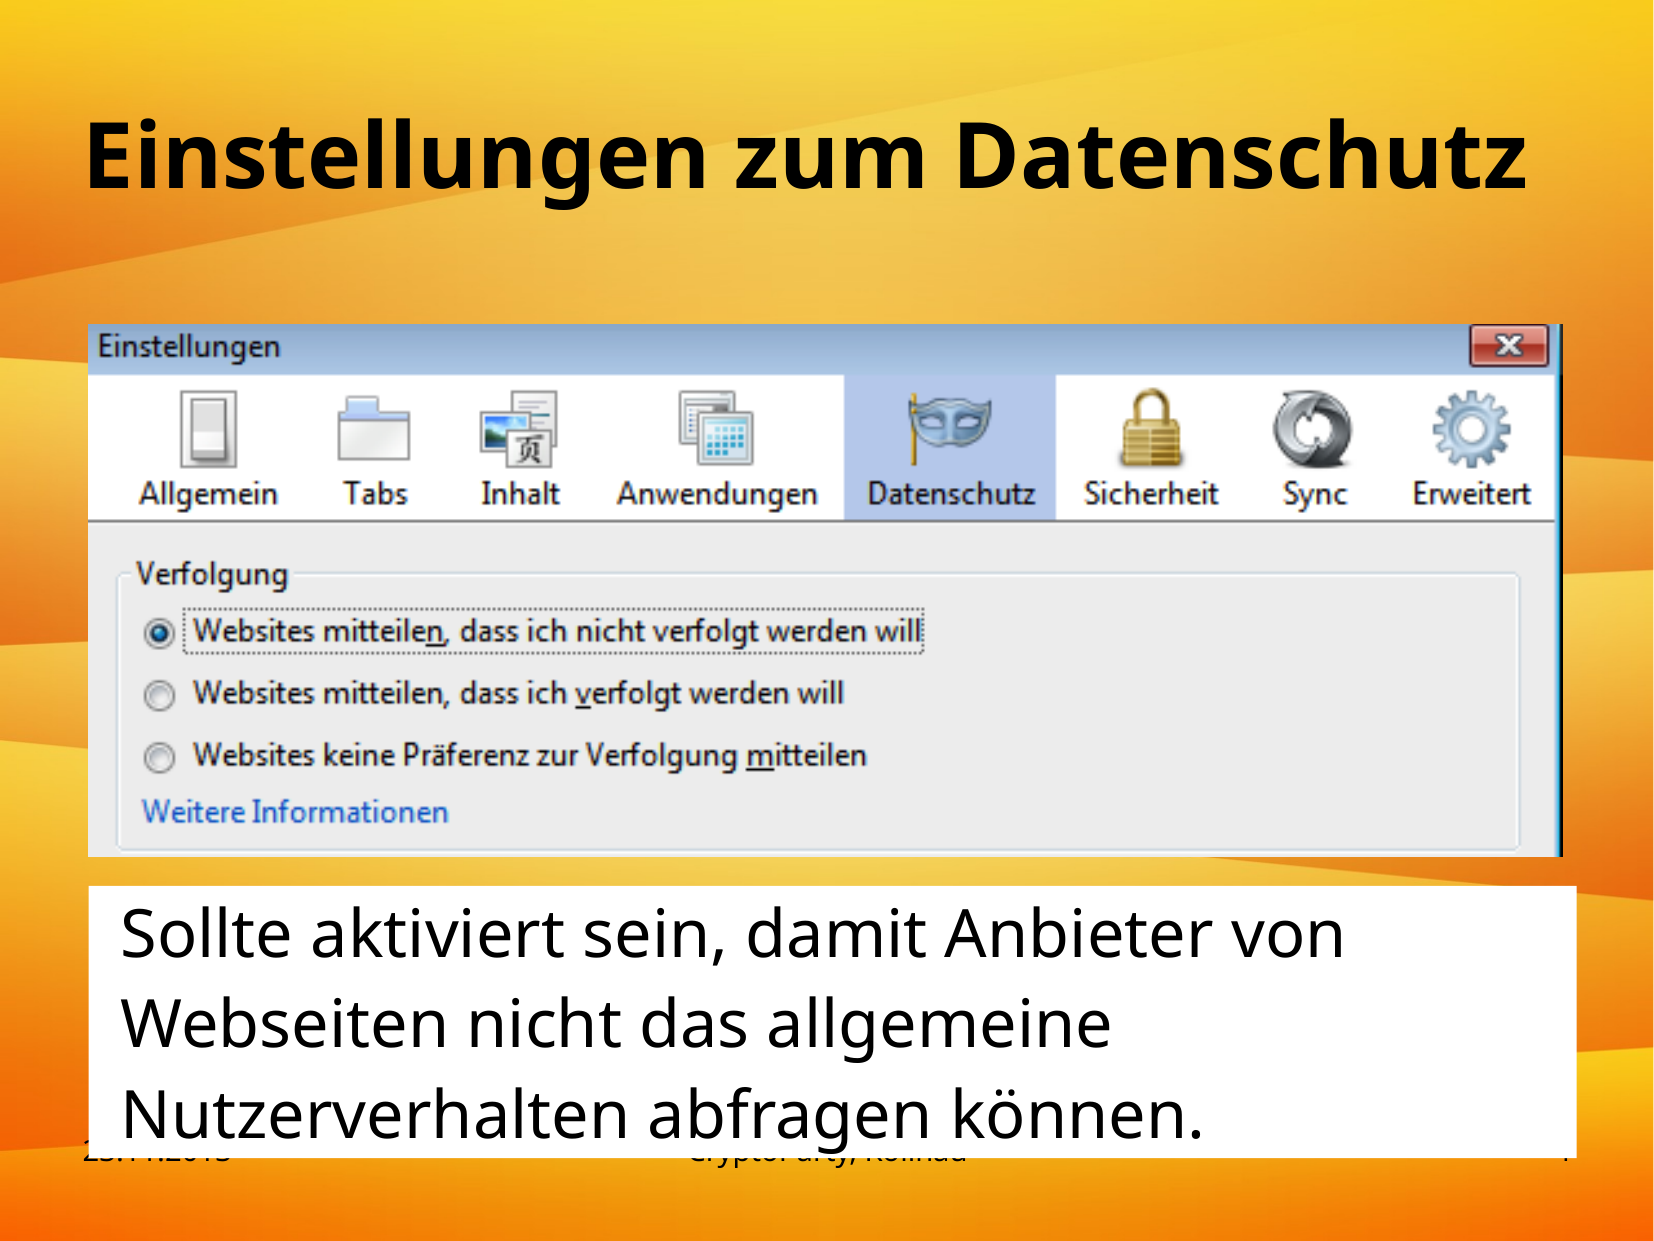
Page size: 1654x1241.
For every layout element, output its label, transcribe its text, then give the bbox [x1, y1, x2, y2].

picture [0, 0, 1654, 1241]
list Sollte aktiviert sein, damit Anbieter von Webseiten nicht das allgemeine Nutzerverhalten abfragen können. [88, 885, 1577, 1136]
title Einstellungen zum Datenschutz [82, 49, 1571, 257]
